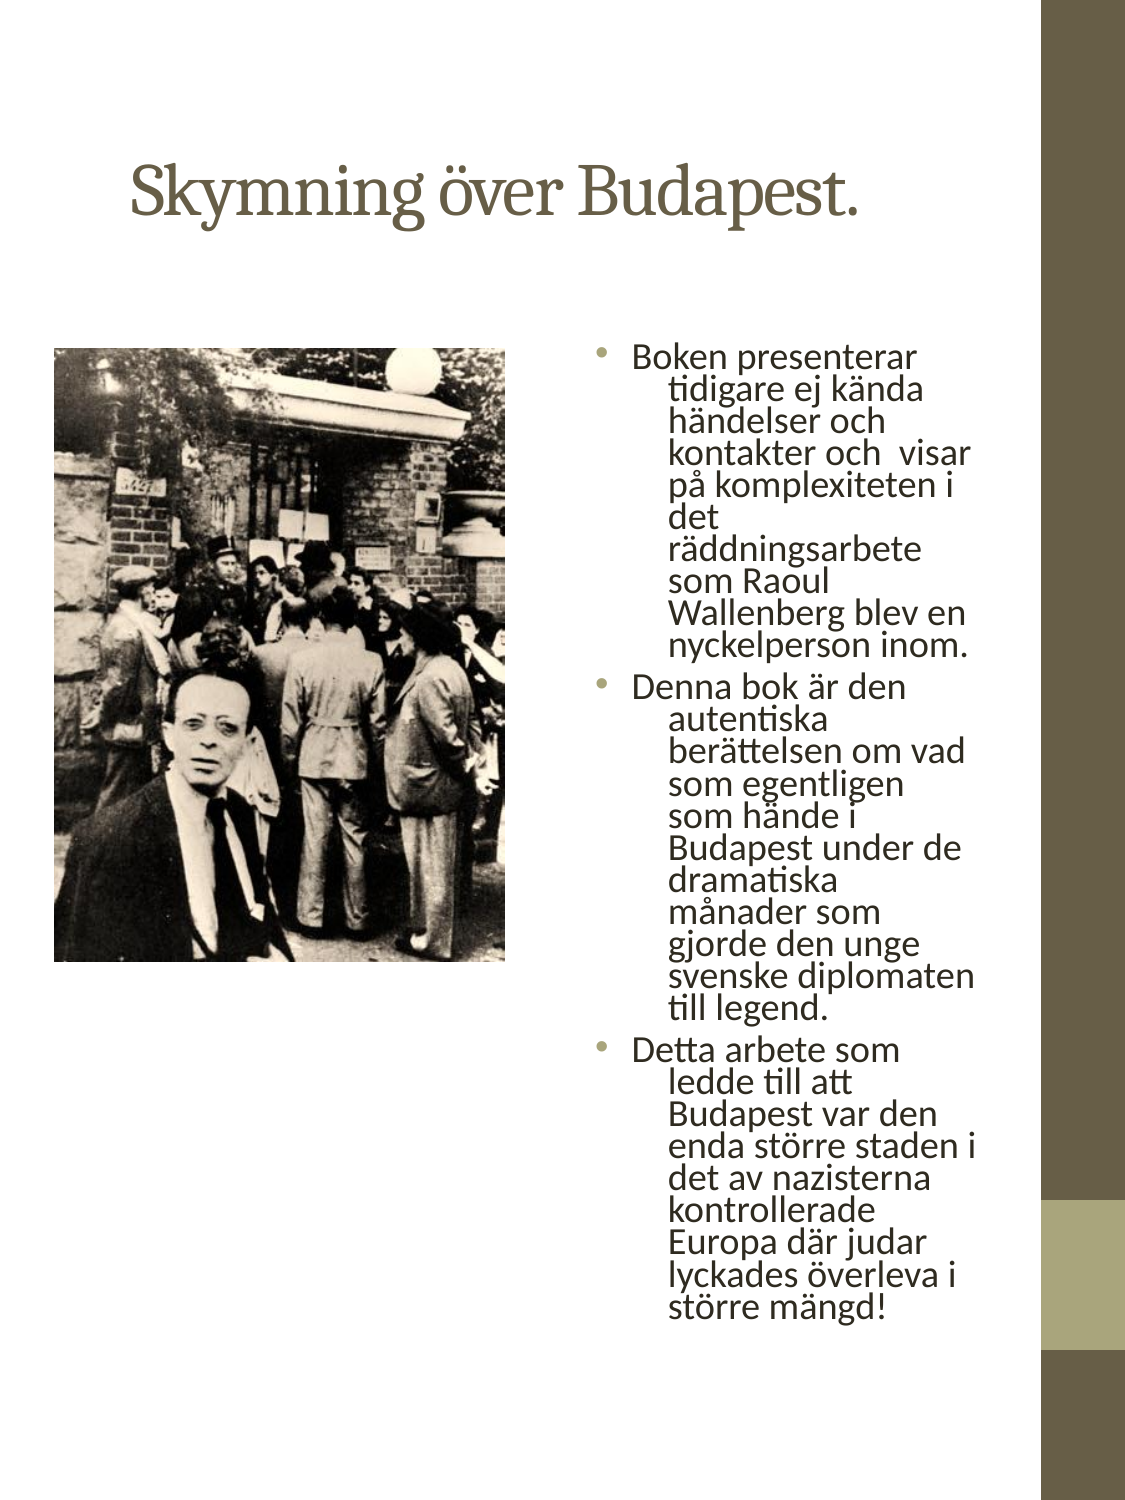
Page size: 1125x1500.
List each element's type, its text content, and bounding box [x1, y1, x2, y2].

title Skymning över Budapest. [56, 60, 994, 311]
list Boken presenterar tidigare ej kända händelser och kontakter och visar på komplexiteten i det räddningsarbete som Raoul Wallenberg blev en nyckelperson inom. Denna bok är den autentiska berättelsen om vad som egentligen som hände i Budapest under de dramatiska månader som gjorde den unge svenske diplomaten till legend. Detta arbete som ledde till att Budapest var den enda större staden i det av nazisterna kontrollerade Europa där judar lyckades överleva i större mängd! [543, 336, 994, 1341]
picture [54, 348, 505, 962]
